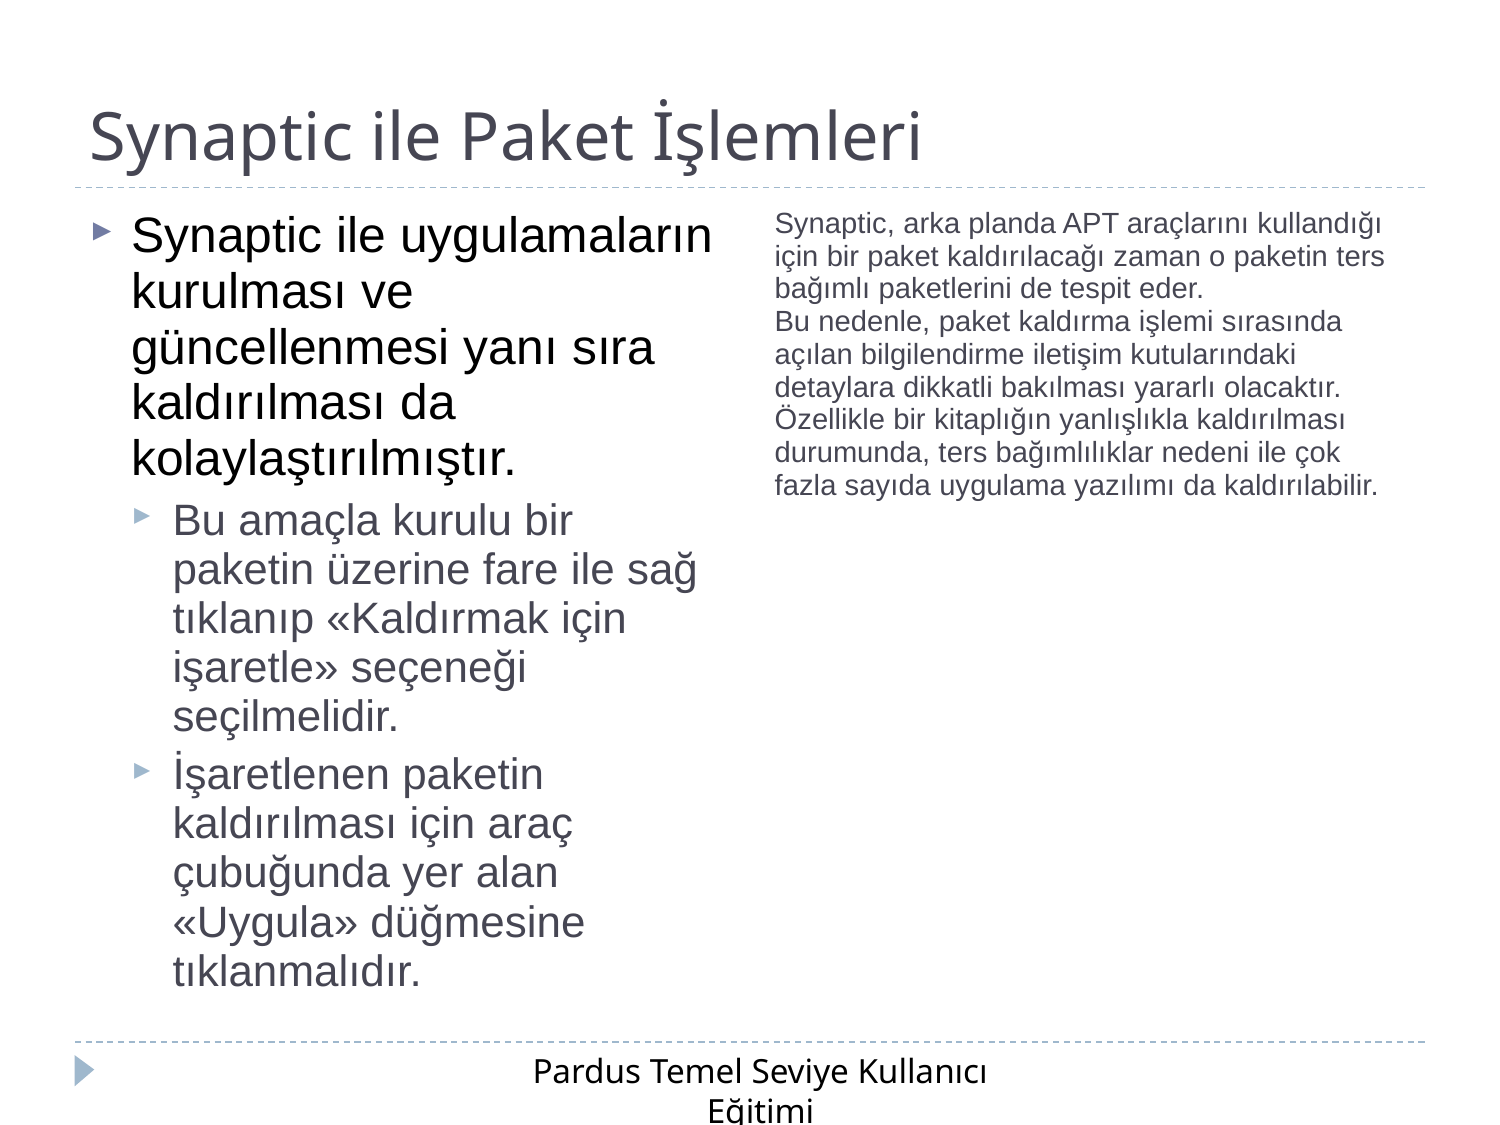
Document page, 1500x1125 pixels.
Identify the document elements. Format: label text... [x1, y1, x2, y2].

list Synaptic, arka planda APT araçlarını kullandığı için bir paket kaldırılacağı zaman o paketin ters bağımlı paketlerini de tespit eder. Bu nedenle, paket kaldırma işlemi sırasında açılan bilgilendirme iletişim kutularındaki detaylara dikkatli bakılması yararlı olacaktır. Özellikle bir kitaplığın yanlışlıkla kaldırılması durumunda, ters bağımlılıklar nedeni ile çok fazla sayıda uygulama yazılımı da kaldırılabilir. [759, 199, 1423, 1010]
list Synaptic ile uygulamaların kurulması ve güncellenmesi yanı sıra kaldırılması da kolaylaştırılmıştır. Bu amaçla kurulu bir paketin üzerine fare ile sağ tıklanıp «Kaldırmak için işaretle» seçeneği seçilmelidir. İşaretlenen paketin kaldırılması için araç çubuğunda yer alan «Uygula» düğmesine tıklanmalıdır. [75, 200, 738, 1010]
title Synaptic ile Paket İşlemleri [75, 37, 1425, 188]
